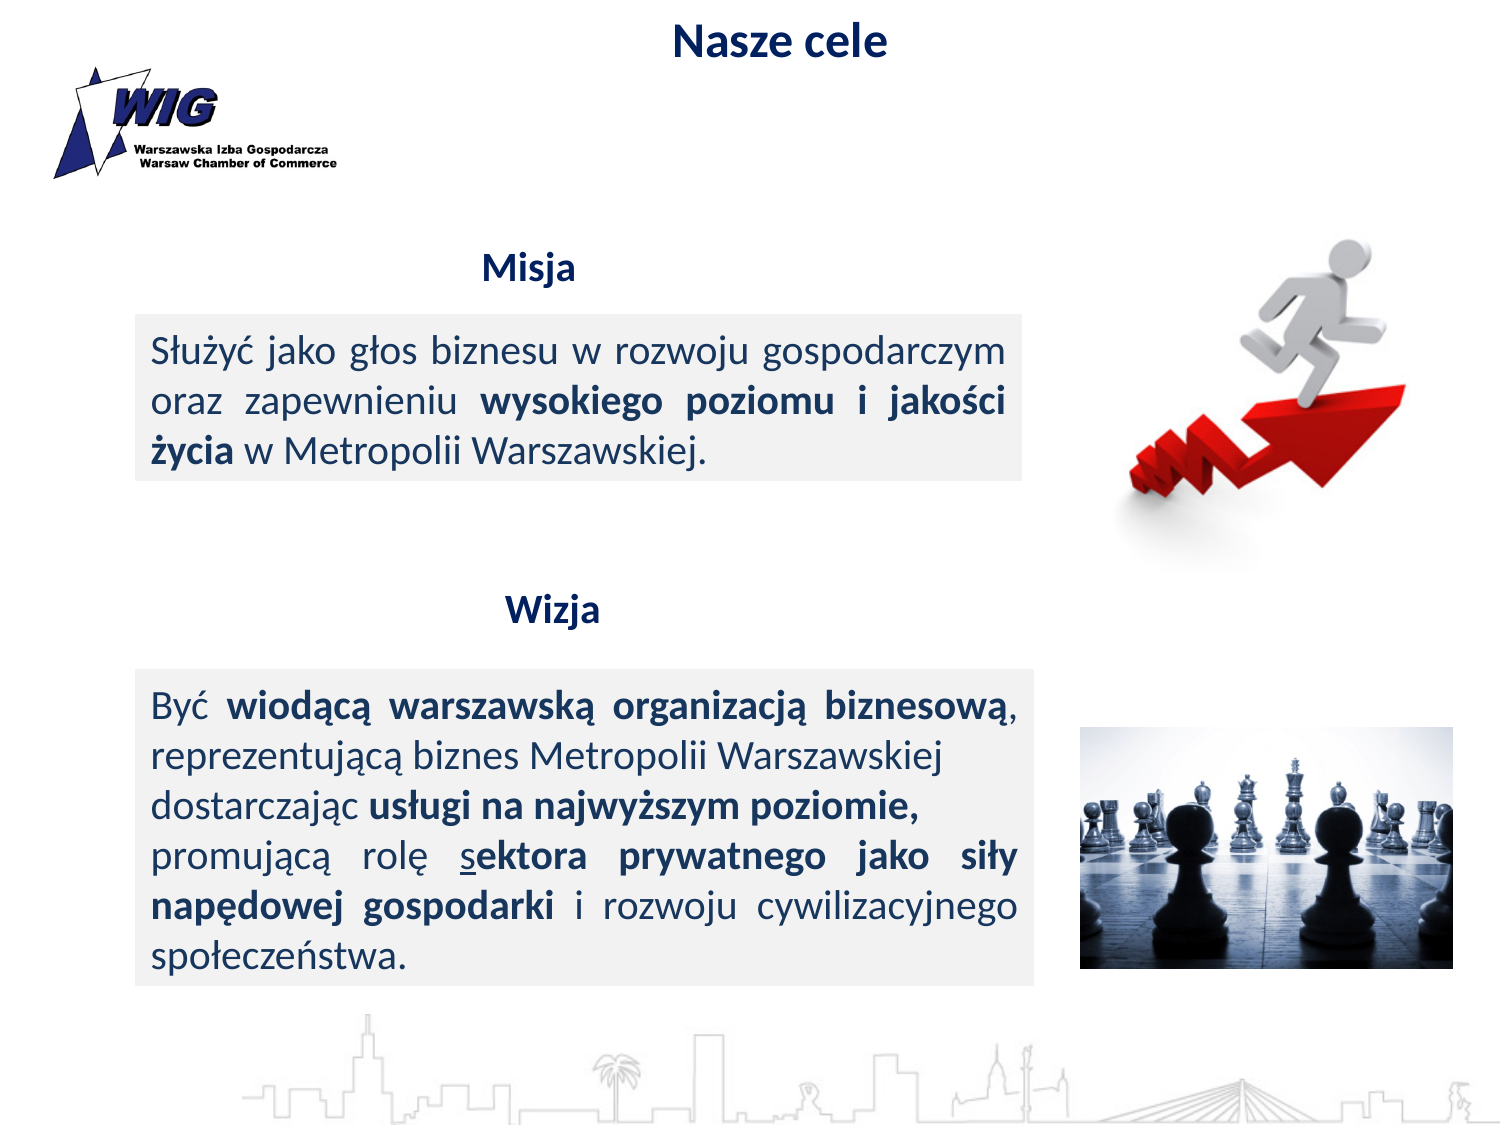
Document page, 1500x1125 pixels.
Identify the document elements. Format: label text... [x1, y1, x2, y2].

picture [1080, 727, 1453, 969]
text_box Wizja [490, 574, 668, 640]
text_box Być wiodącą warszawską organizacją biznesową, reprezentującą biznes Metropolii Warszawskiej dostarczając usługi na najwyższym poziomie, promującą rolę sektora prywatnego jako siły napędowej gospodarki i rozwoju cywilizacyjnego społeczeństwa. [135, 670, 1034, 986]
picture [1080, 231, 1424, 573]
picture [242, 1014, 1500, 1125]
title Nasze cele [135, 0, 1425, 188]
text_box Służyć jako głos biznesu w rozwoju gospodarczym oraz zapewnieniu wysokiego poziomu i jakości życia w Metropolii Warszawskiej. [135, 315, 1022, 481]
text_box Misja [466, 231, 644, 298]
picture [53, 66, 135, 179]
